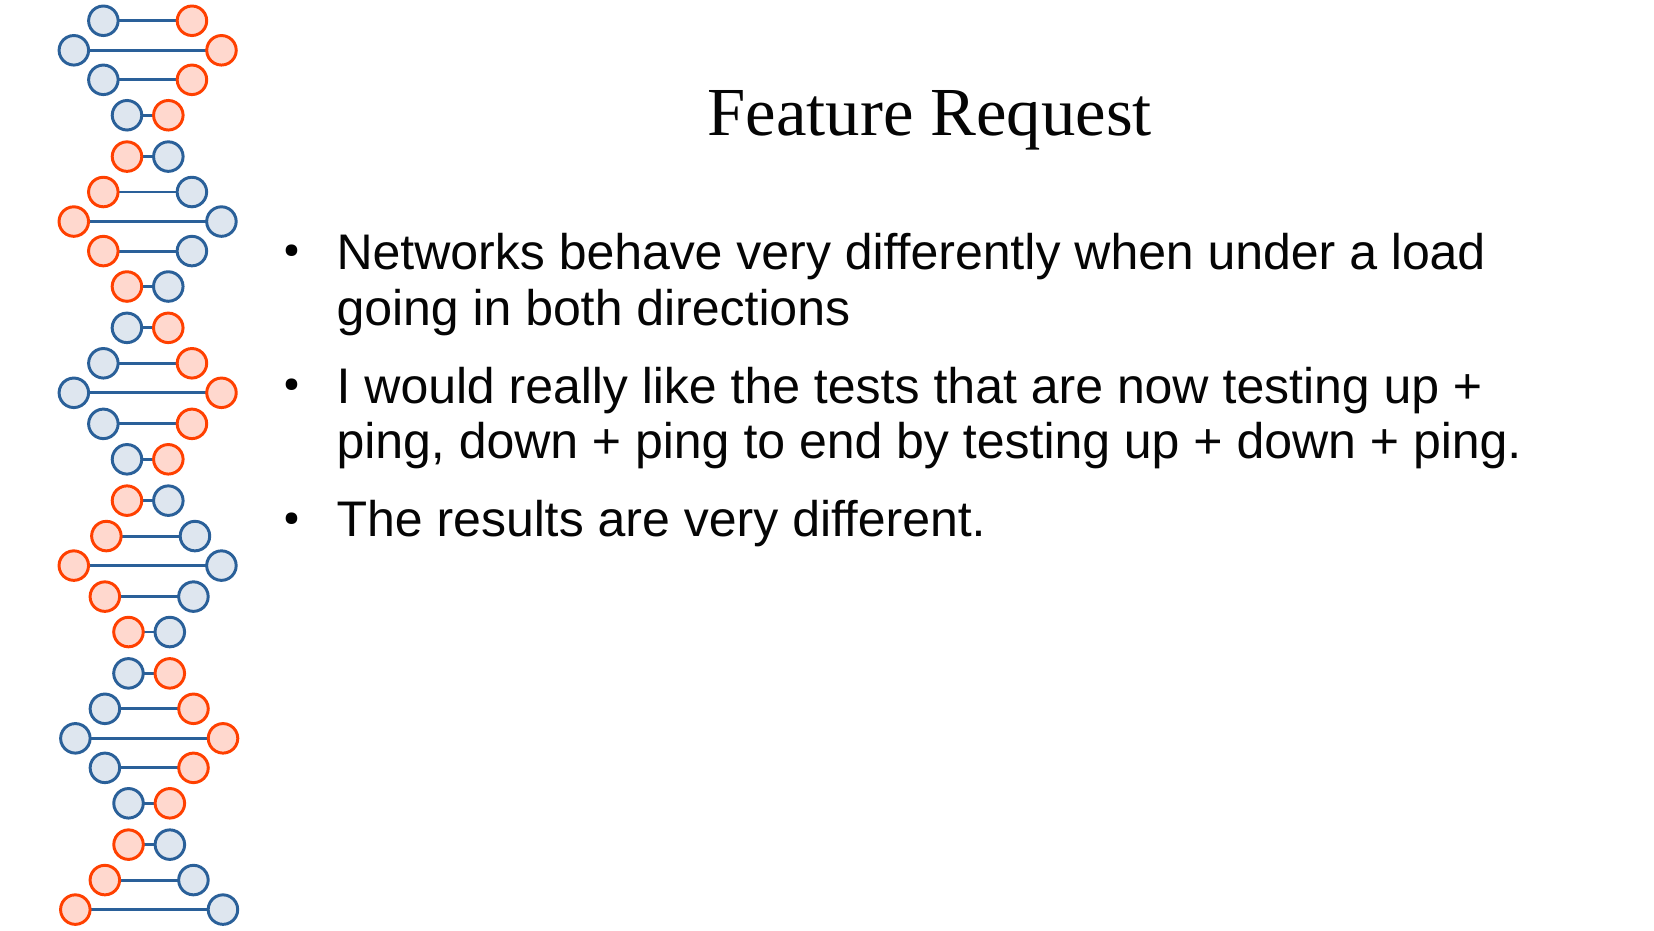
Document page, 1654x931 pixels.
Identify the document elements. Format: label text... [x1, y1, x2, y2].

title Feature Request [265, 35, 1595, 189]
list Networks behave very differently when under a load going in both directions I would really like the tests that are now testing up + ping, down + ping to end by testing up + down + ping. The results are very different. [265, 224, 1595, 764]
